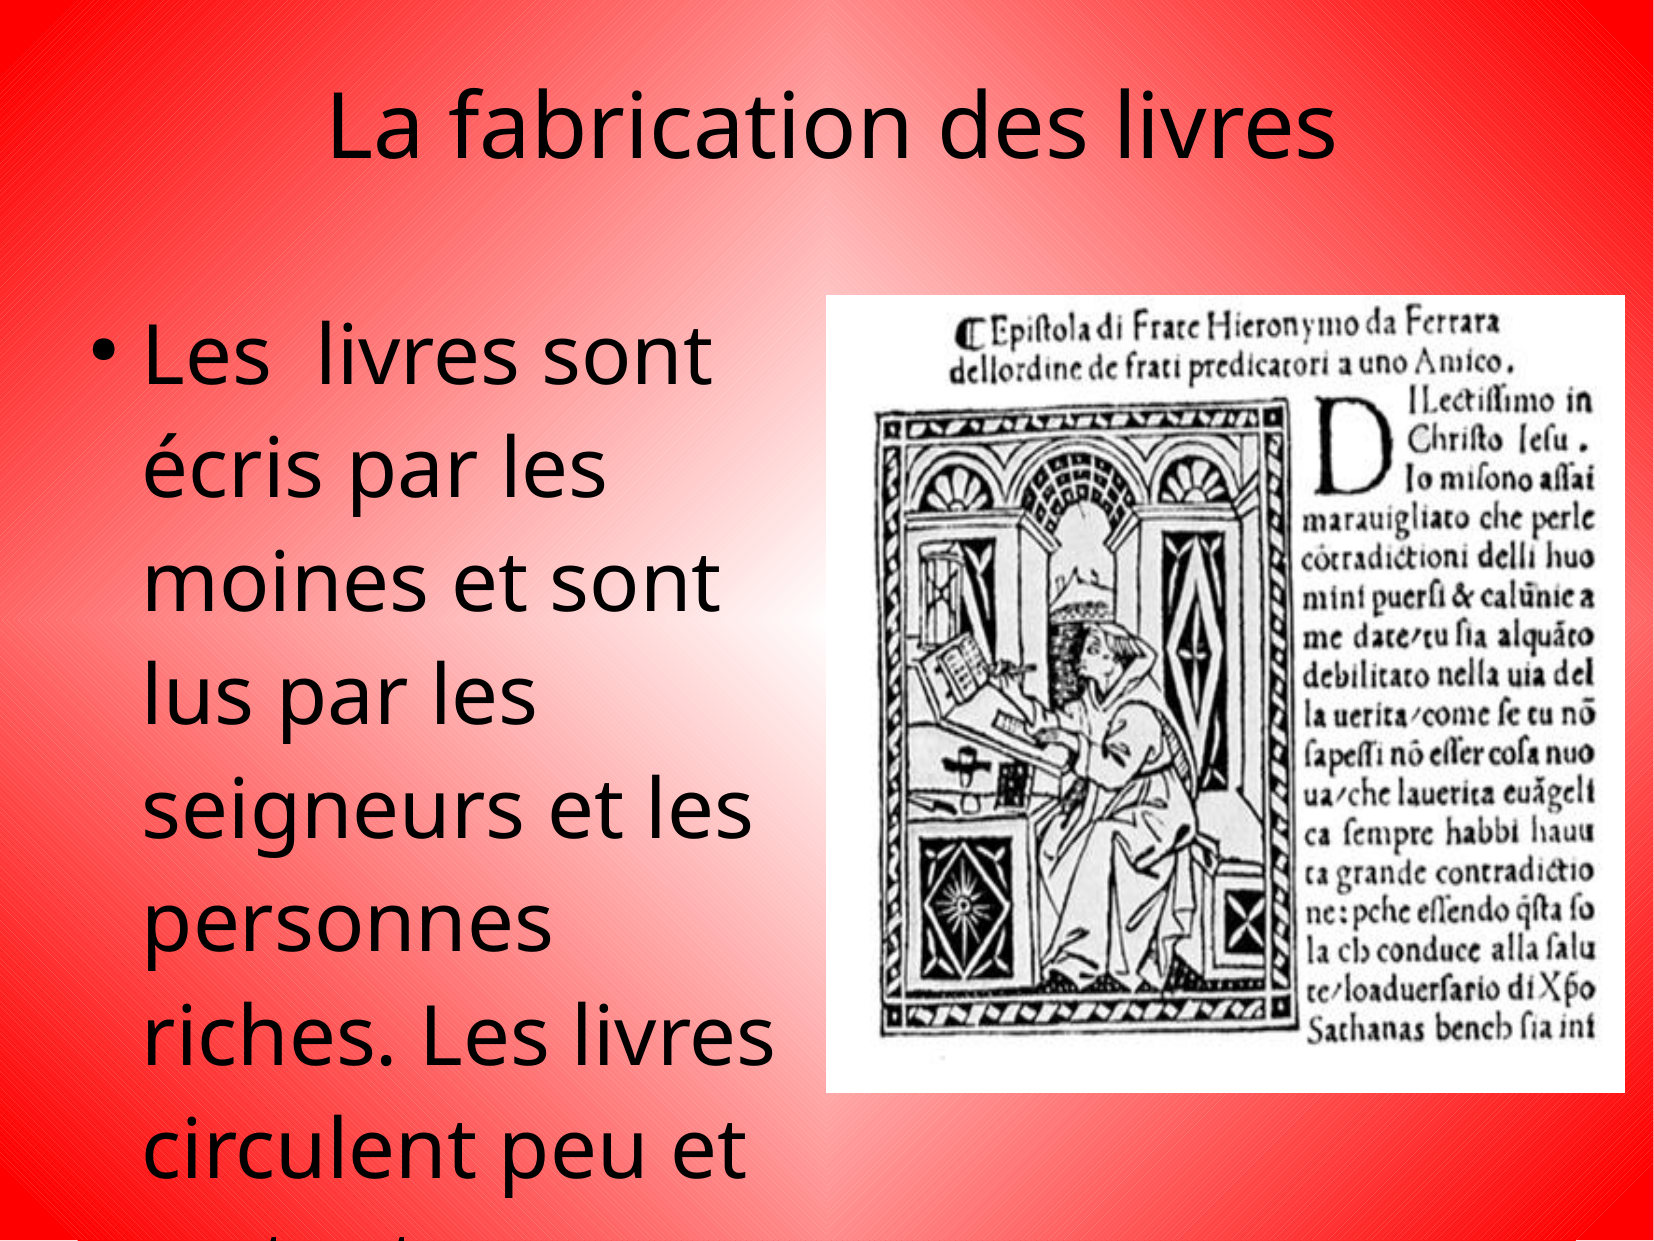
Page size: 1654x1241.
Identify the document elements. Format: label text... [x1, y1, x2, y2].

picture [826, 295, 1625, 1093]
title La fabrication des livres [88, 9, 1577, 237]
list Les livres sont écris par les moines et sont lus par les seigneurs et les personnes riches. Les livres circulent peu et restent accessibles à un nombre de très restreint de personne. [71, 295, 798, 1152]
